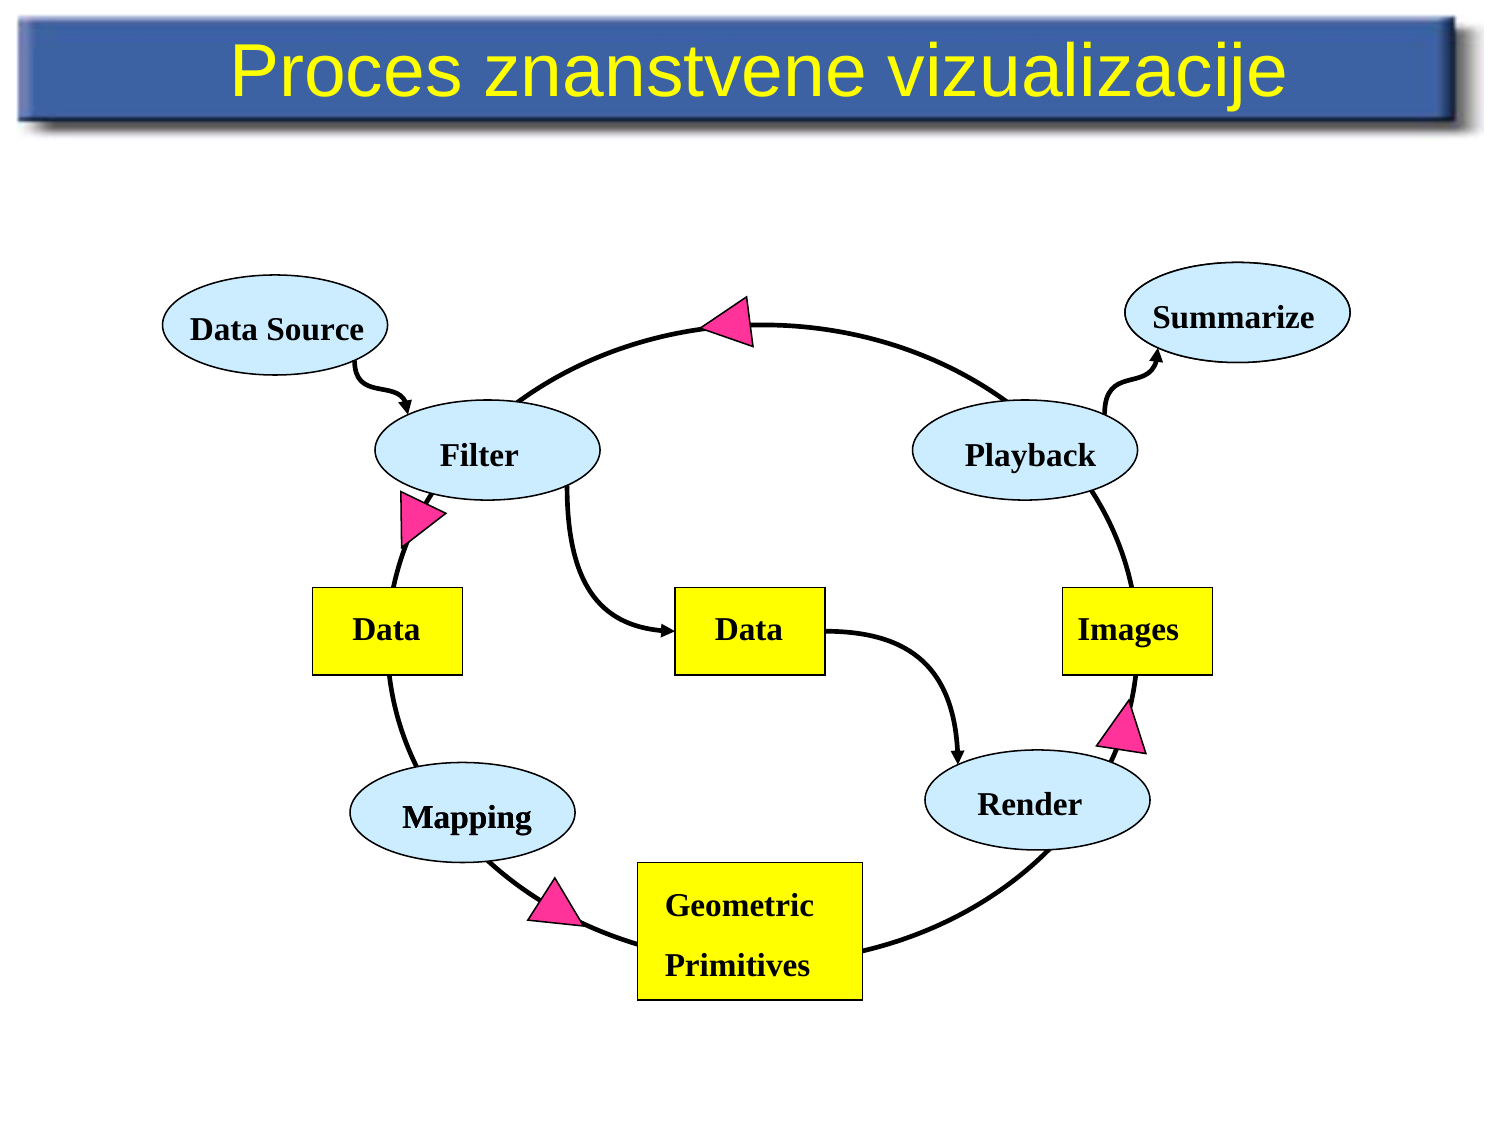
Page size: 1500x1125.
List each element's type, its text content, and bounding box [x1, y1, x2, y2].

text_box Data Source [174, 299, 401, 356]
text_box Data [699, 599, 926, 656]
text_box [700, 296, 754, 347]
text_box [178, 274, 372, 299]
text_box [1140, 262, 1335, 287]
text_box Summarize [1137, 287, 1363, 343]
text_box Mapping [387, 787, 613, 843]
text_box Playback [950, 424, 1176, 481]
text_box [675, 587, 826, 676]
text_box [637, 862, 863, 1000]
title Proces znanstvene vizualizacije [121, 13, 1397, 120]
text_box [1148, 343, 1327, 363]
text_box [186, 356, 364, 376]
text_box [162, 302, 174, 347]
text_box [312, 587, 463, 676]
text_box [1062, 587, 1213, 599]
text_box Geometric Primitives [650, 874, 876, 992]
text_box [527, 877, 584, 926]
picture [16, 13, 1484, 141]
text_box Images [1062, 599, 1288, 656]
text_box [375, 399, 584, 501]
text_box [1125, 289, 1137, 335]
text_box [924, 749, 1134, 850]
text_box Filter [425, 424, 651, 481]
text_box Render [962, 774, 1188, 831]
text_box Data [337, 599, 563, 656]
text_box [912, 399, 1122, 501]
text_box [350, 762, 560, 863]
text_box [1096, 700, 1146, 754]
text_box [1062, 656, 1213, 676]
text_box [400, 491, 446, 548]
